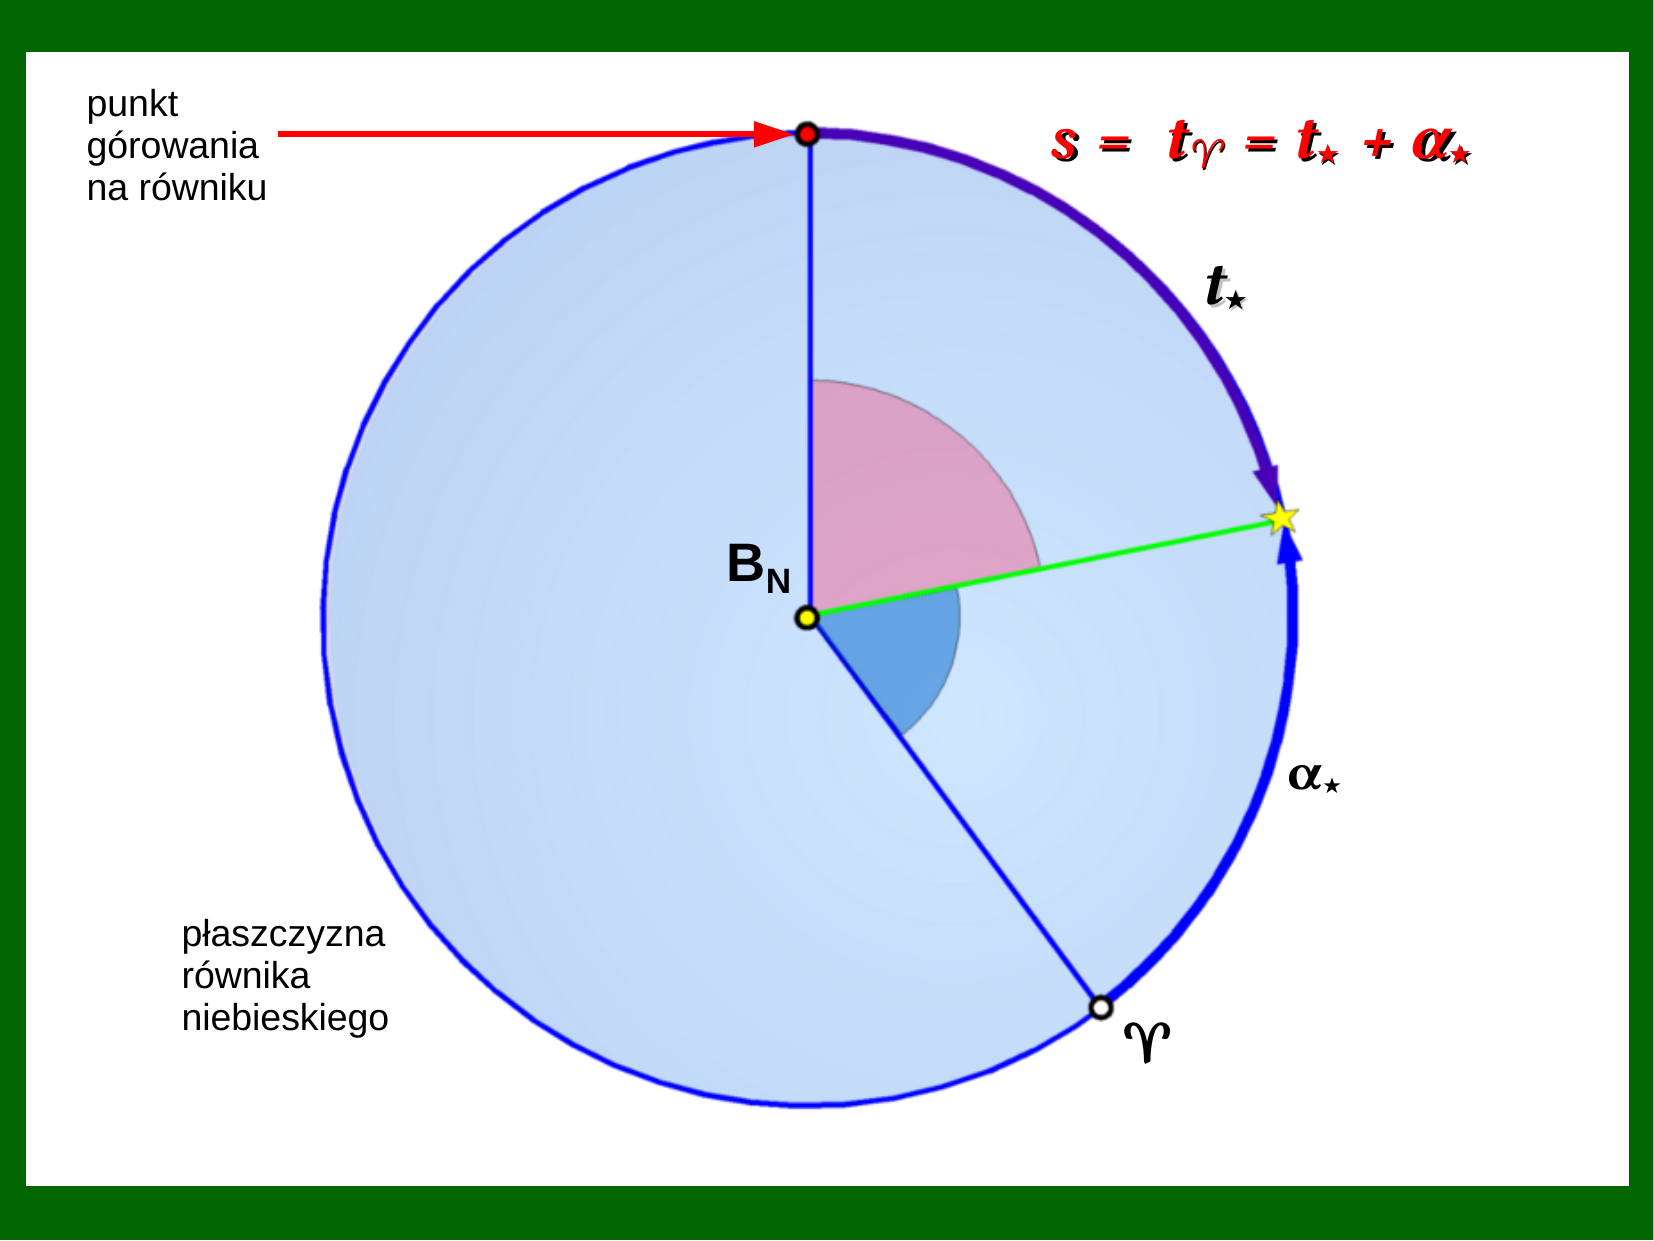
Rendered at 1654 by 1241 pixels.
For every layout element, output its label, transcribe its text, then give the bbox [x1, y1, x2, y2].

text_box α★ [1272, 733, 1360, 824]
text_box t★ [1185, 237, 1323, 413]
text_box ♈ [1108, 1001, 1187, 1079]
picture [26, 52, 1629, 1186]
text_box s = t♈ = t★ + α★ [1033, 91, 1591, 200]
text_box punkt górowania na równiku [71, 74, 285, 216]
text_box płaszczyzna równika niebieskiego [166, 905, 467, 1046]
text_box BN [711, 525, 807, 608]
